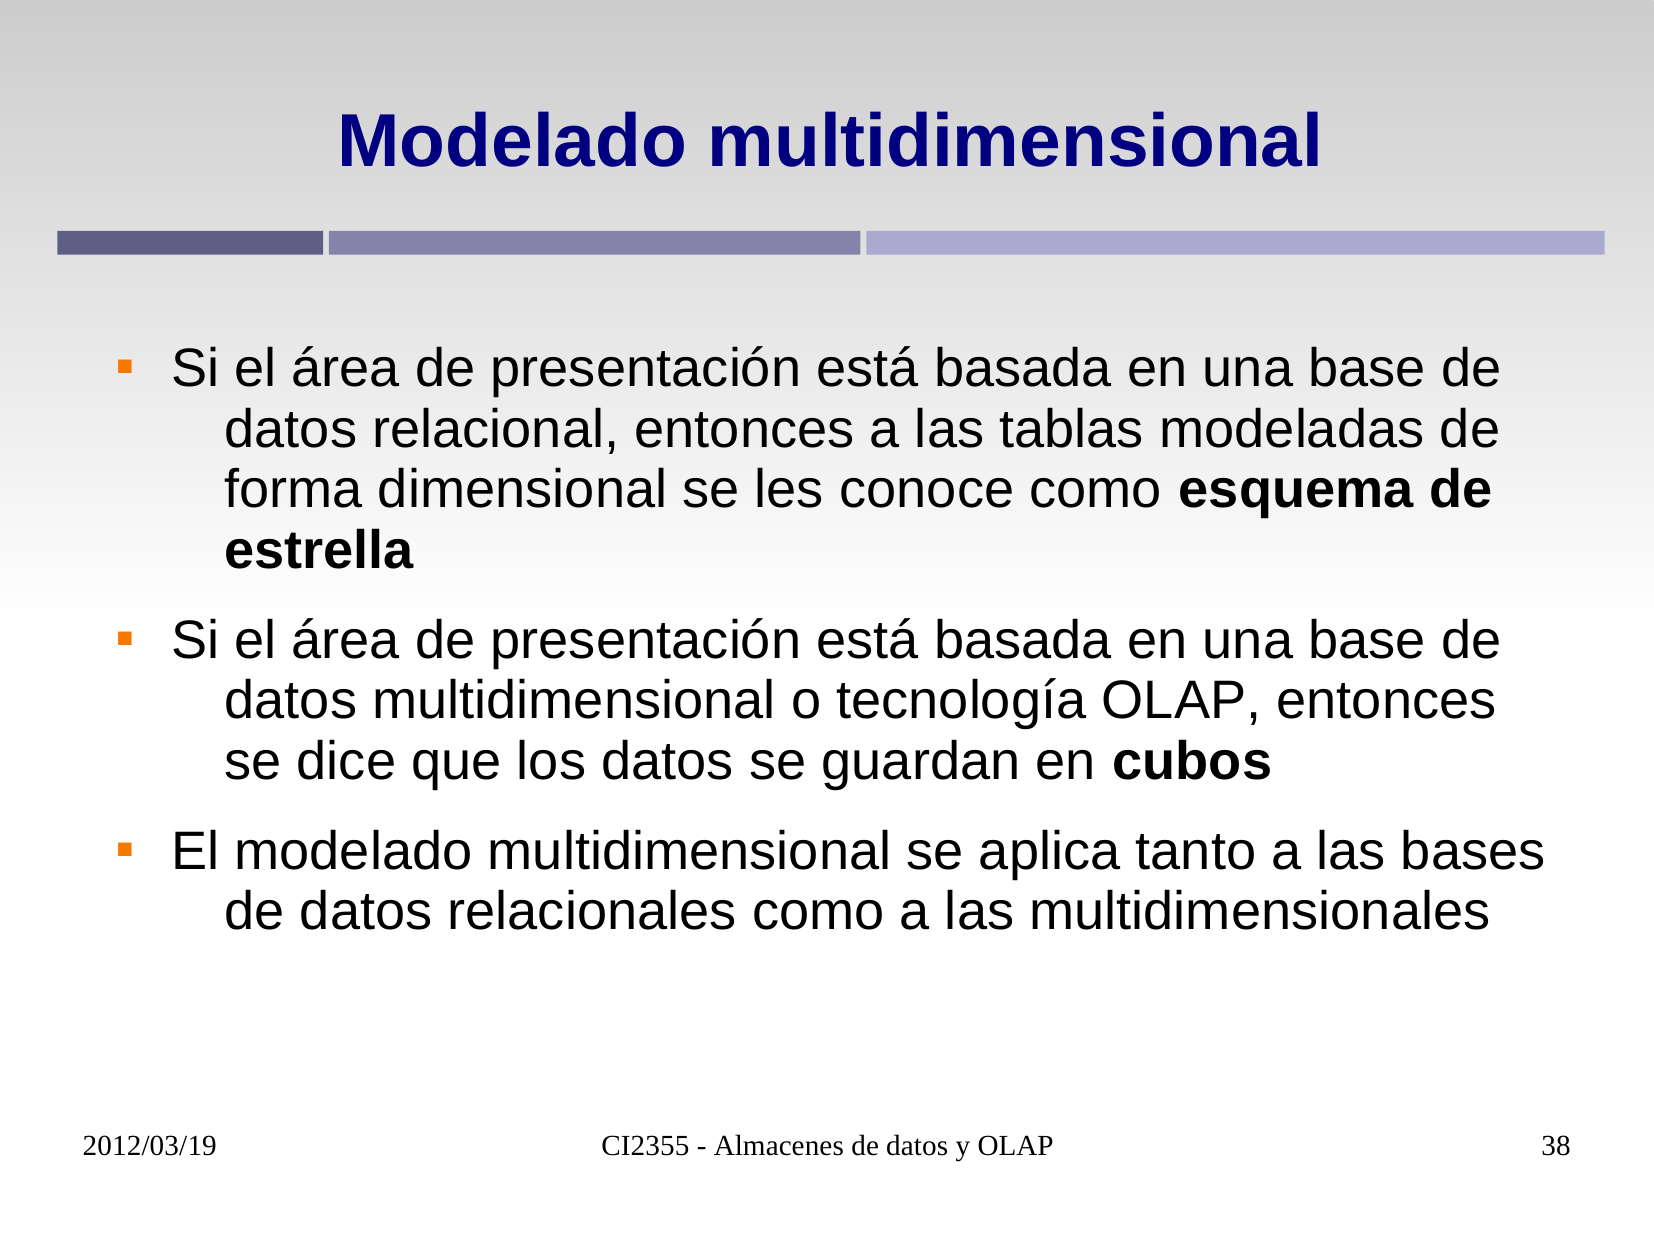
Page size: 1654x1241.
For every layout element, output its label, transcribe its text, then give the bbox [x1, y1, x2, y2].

title Modelado multidimensional [86, 55, 1576, 226]
list Si el área de presentación está basada en una base de datos relacional, entonces a las tablas modeladas de forma dimensional se les conoce como esquema de estrella Si el área de presentación está basada en una base de datos multidimensional o tecnología OLAP, entonces se dice que los datos se guardan en cubos El modelado multidimensional se aplica tanto a las bases de datos relacionales como a las multidimensionales [82, 337, 1571, 1109]
